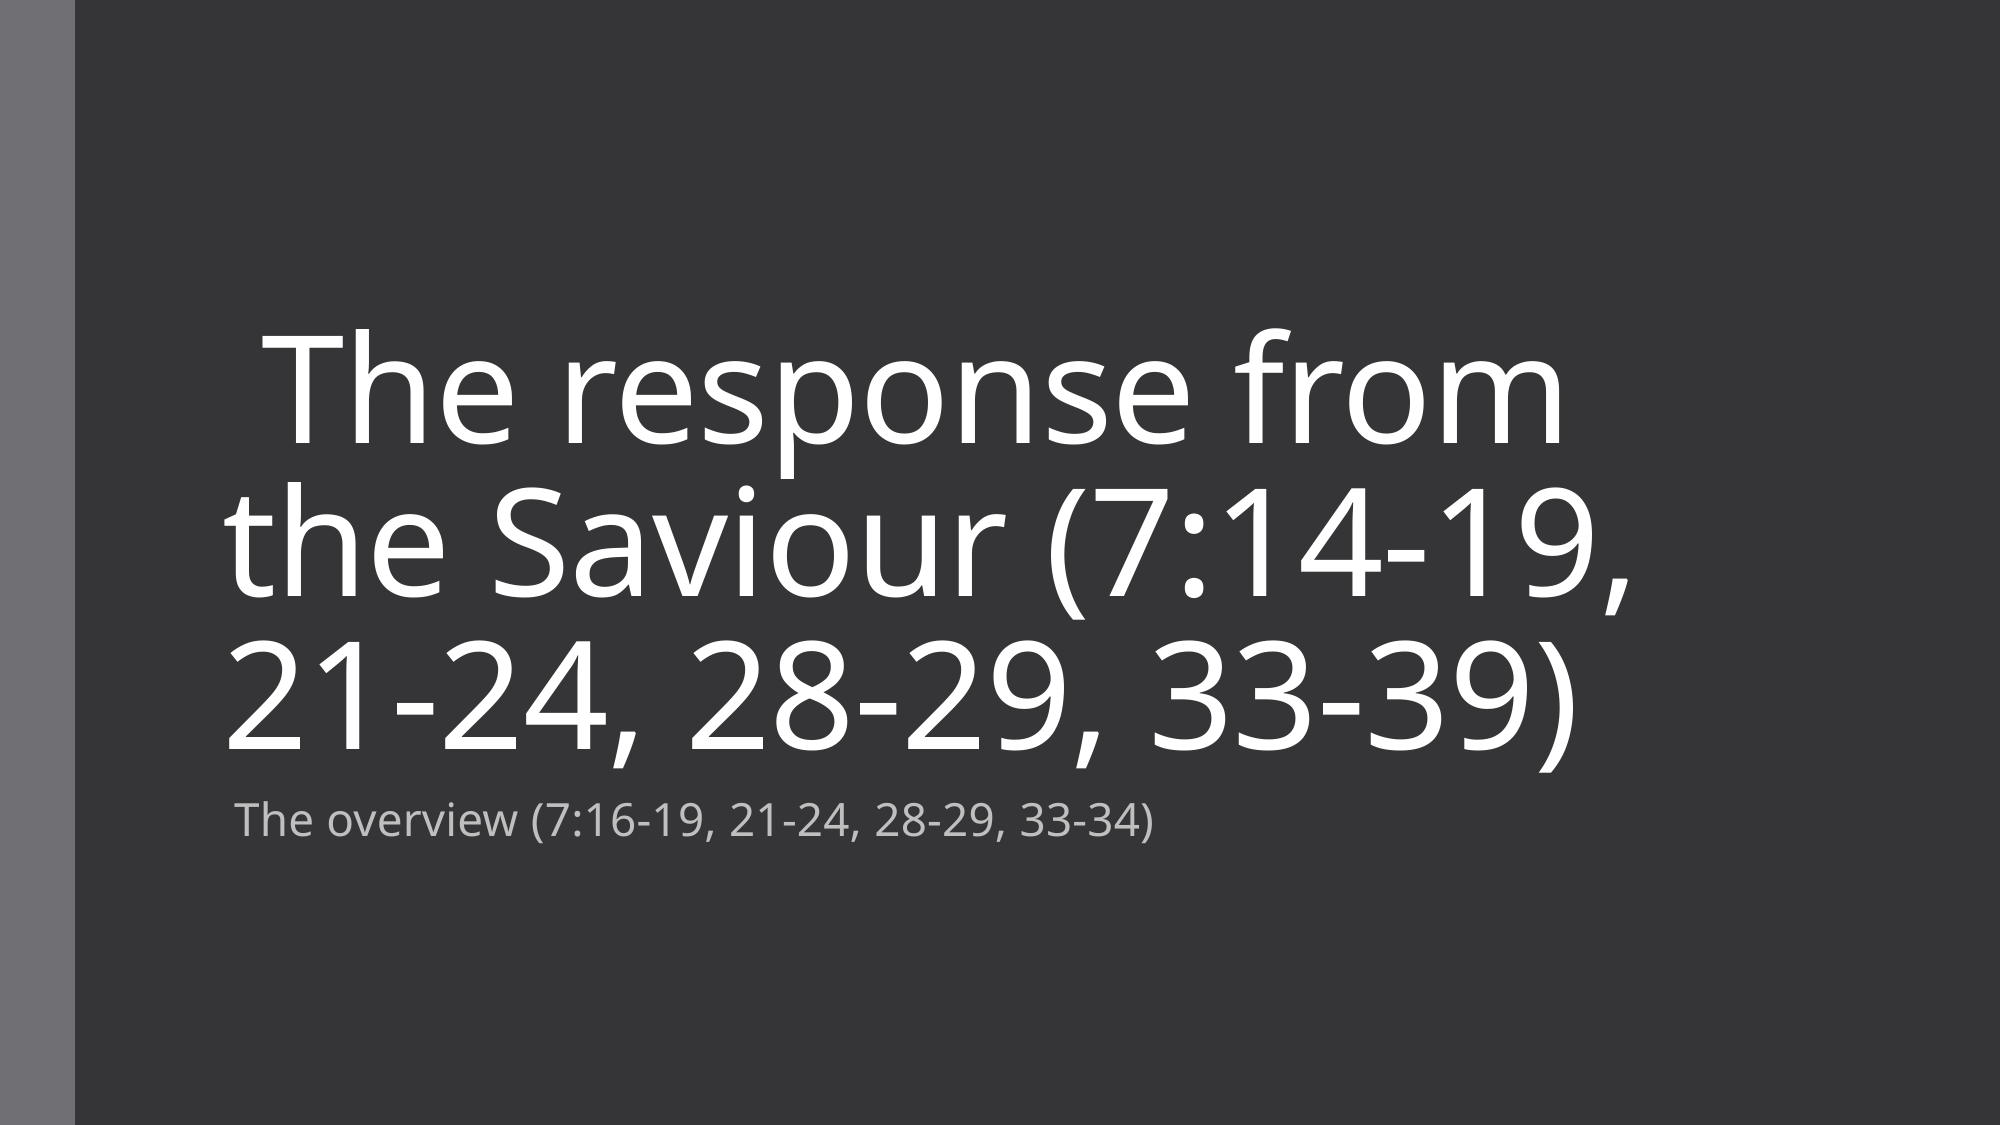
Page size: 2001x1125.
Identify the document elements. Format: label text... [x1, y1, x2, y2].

subtitle The overview (7:16-19, 21-24, 28-29, 33-34) [206, 787, 1752, 1066]
title The response from the Saviour (7:14-19, 21-24, 28-29, 33-39) [206, 124, 1752, 787]
